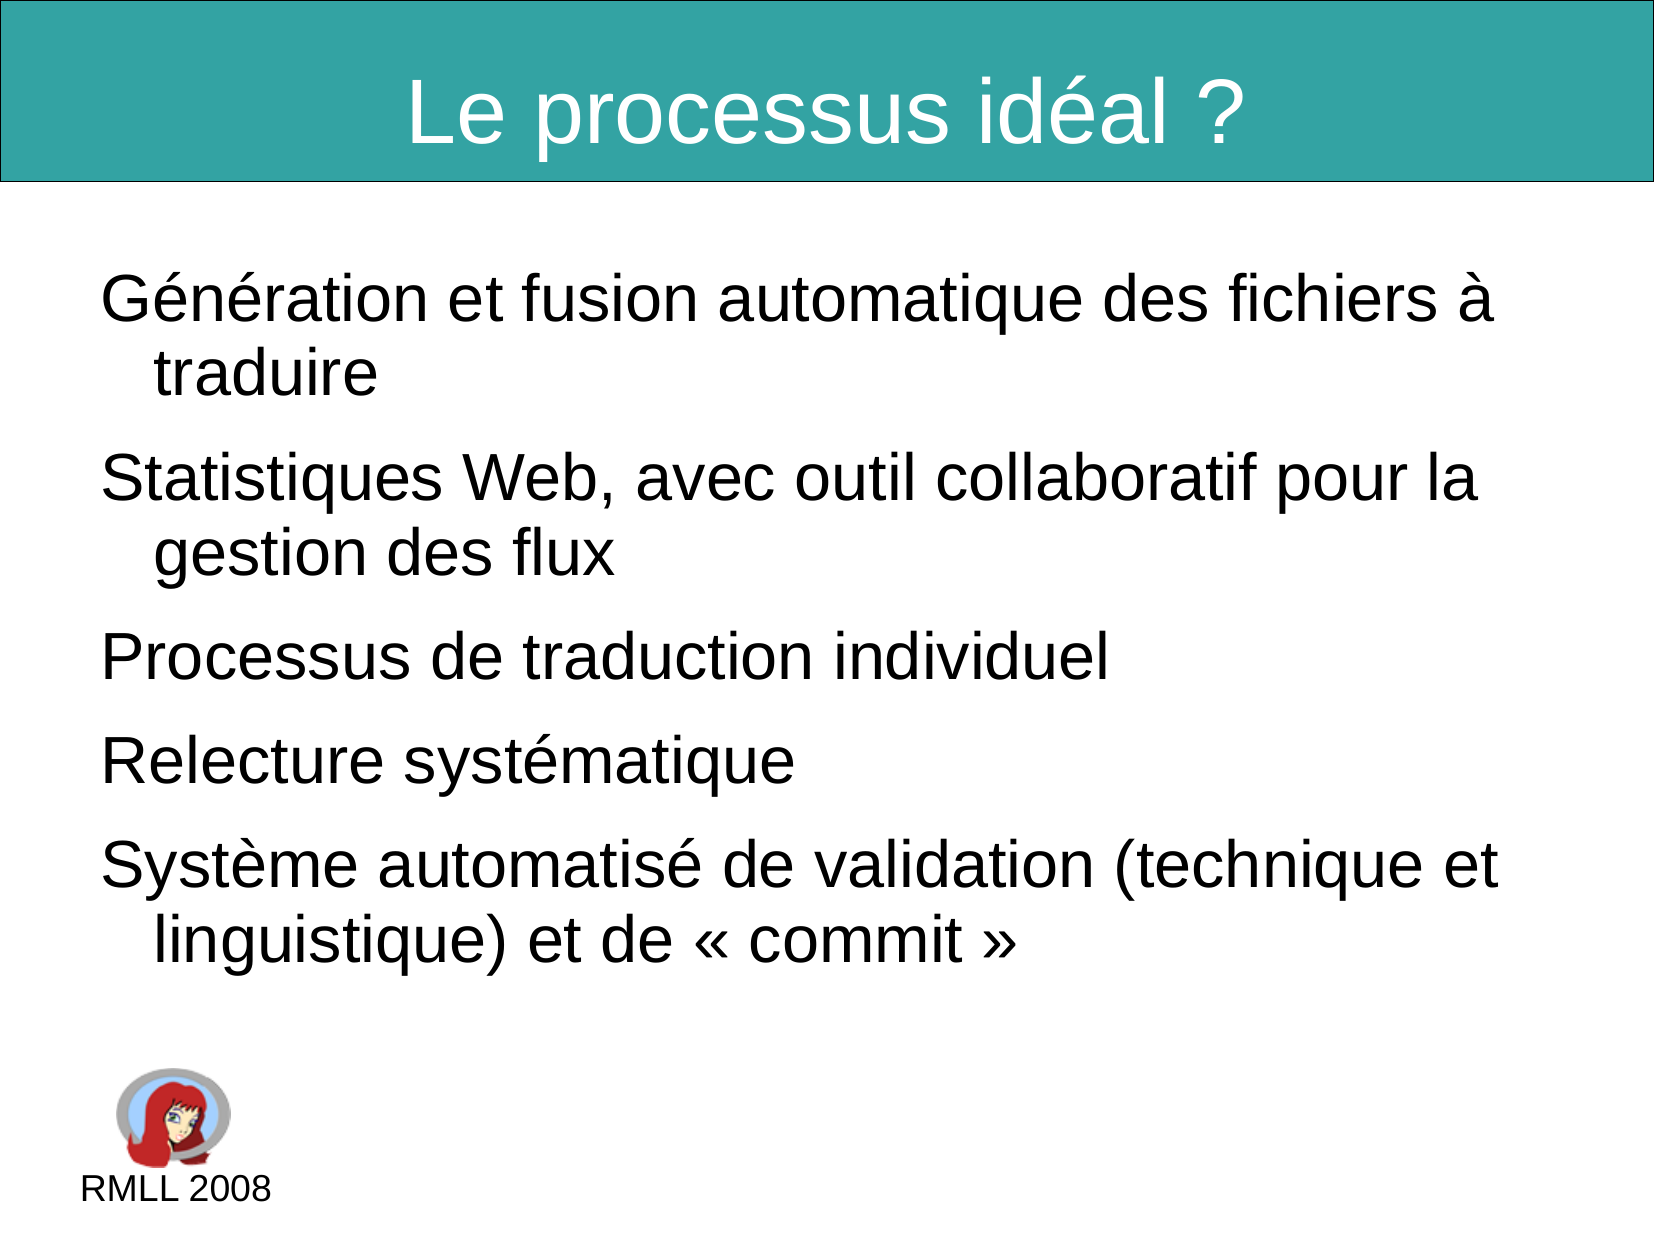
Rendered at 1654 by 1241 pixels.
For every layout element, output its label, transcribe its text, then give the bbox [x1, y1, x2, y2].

list Génération et fusion automatique des fichiers à traduire Statistiques Web, avec outil collaboratif pour la gestion des flux Processus de traduction individuel Relecture systématique Système automatisé de validation (technique et linguistique) et de « commit » [82, 260, 1571, 1065]
title Le processus idéal ? [82, 8, 1571, 216]
picture [116, 1068, 231, 1168]
